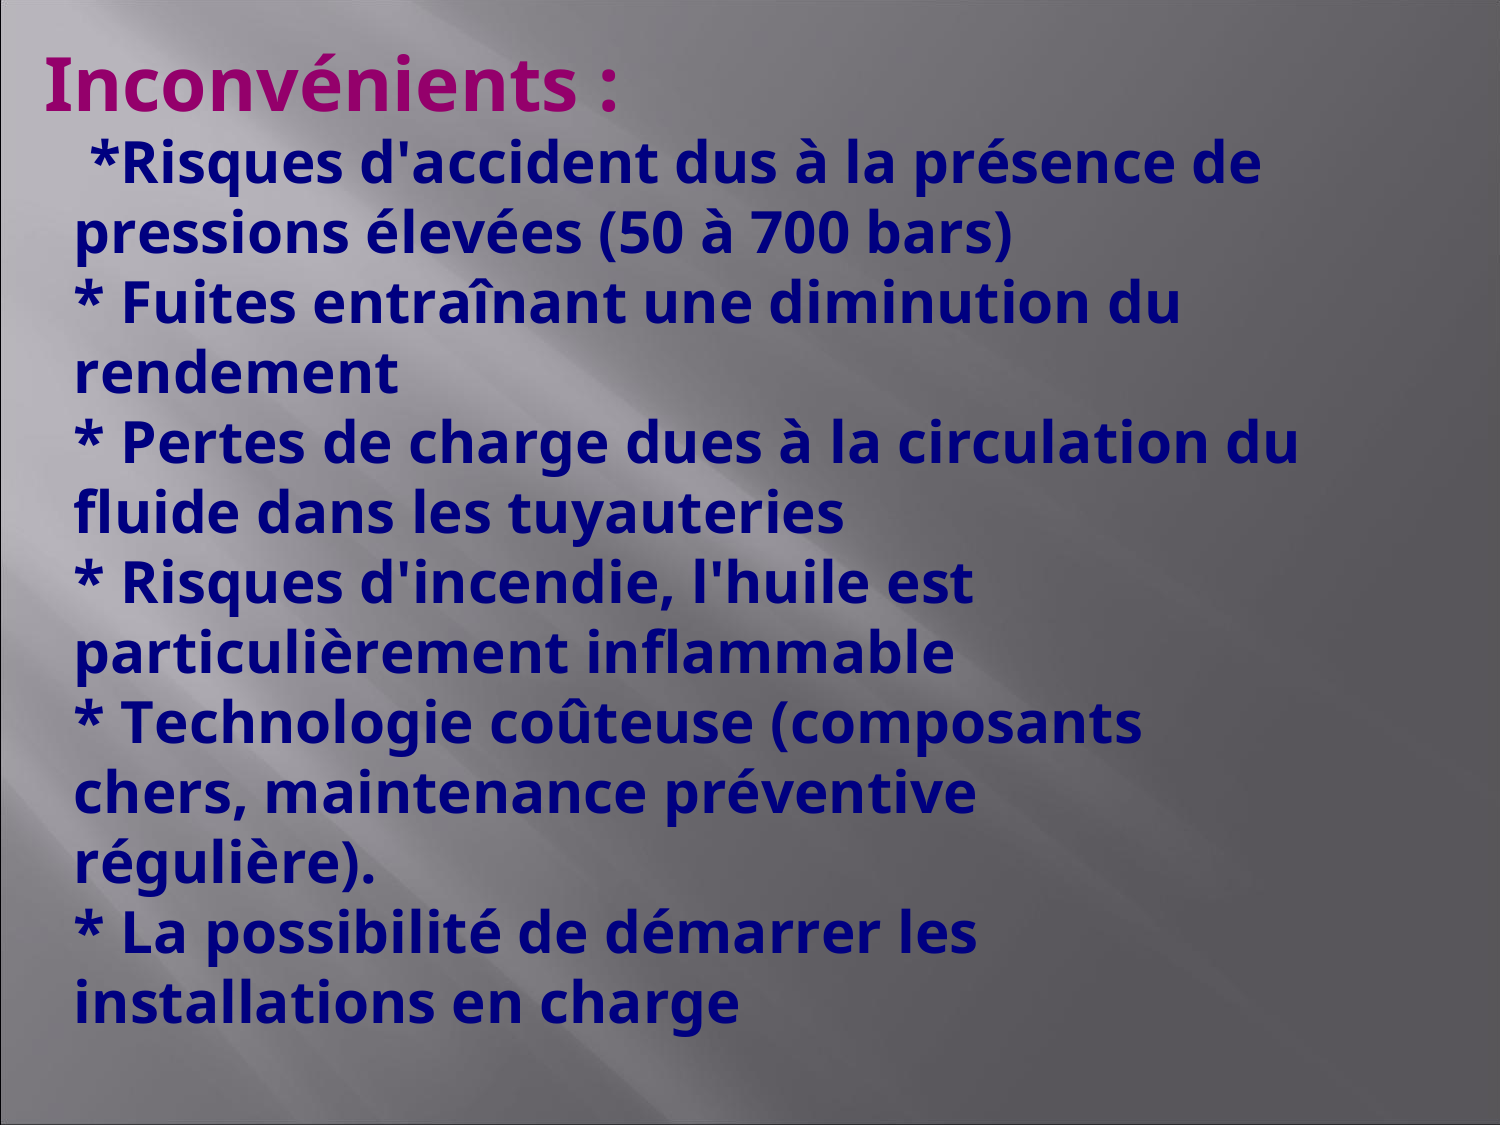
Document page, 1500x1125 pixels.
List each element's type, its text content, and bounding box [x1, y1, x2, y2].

text_box Inconvénients : [29, 29, 1447, 135]
text_box *Risques d'accident dus à la présence de pressions élevées (50 à 700 bars) * Fuites entraînant une diminution du rendement * Pertes de charge dues à la circulation du fluide dans les tuyauteries * Risques d'incendie, l'huile est particulièrement inflammable * Technologie coûteuse (composants chers, maintenance préventive régulière). * La possibilité de démarrer les installations en charge [59, 118, 1329, 1125]
picture [0, 0, 1500, 1125]
